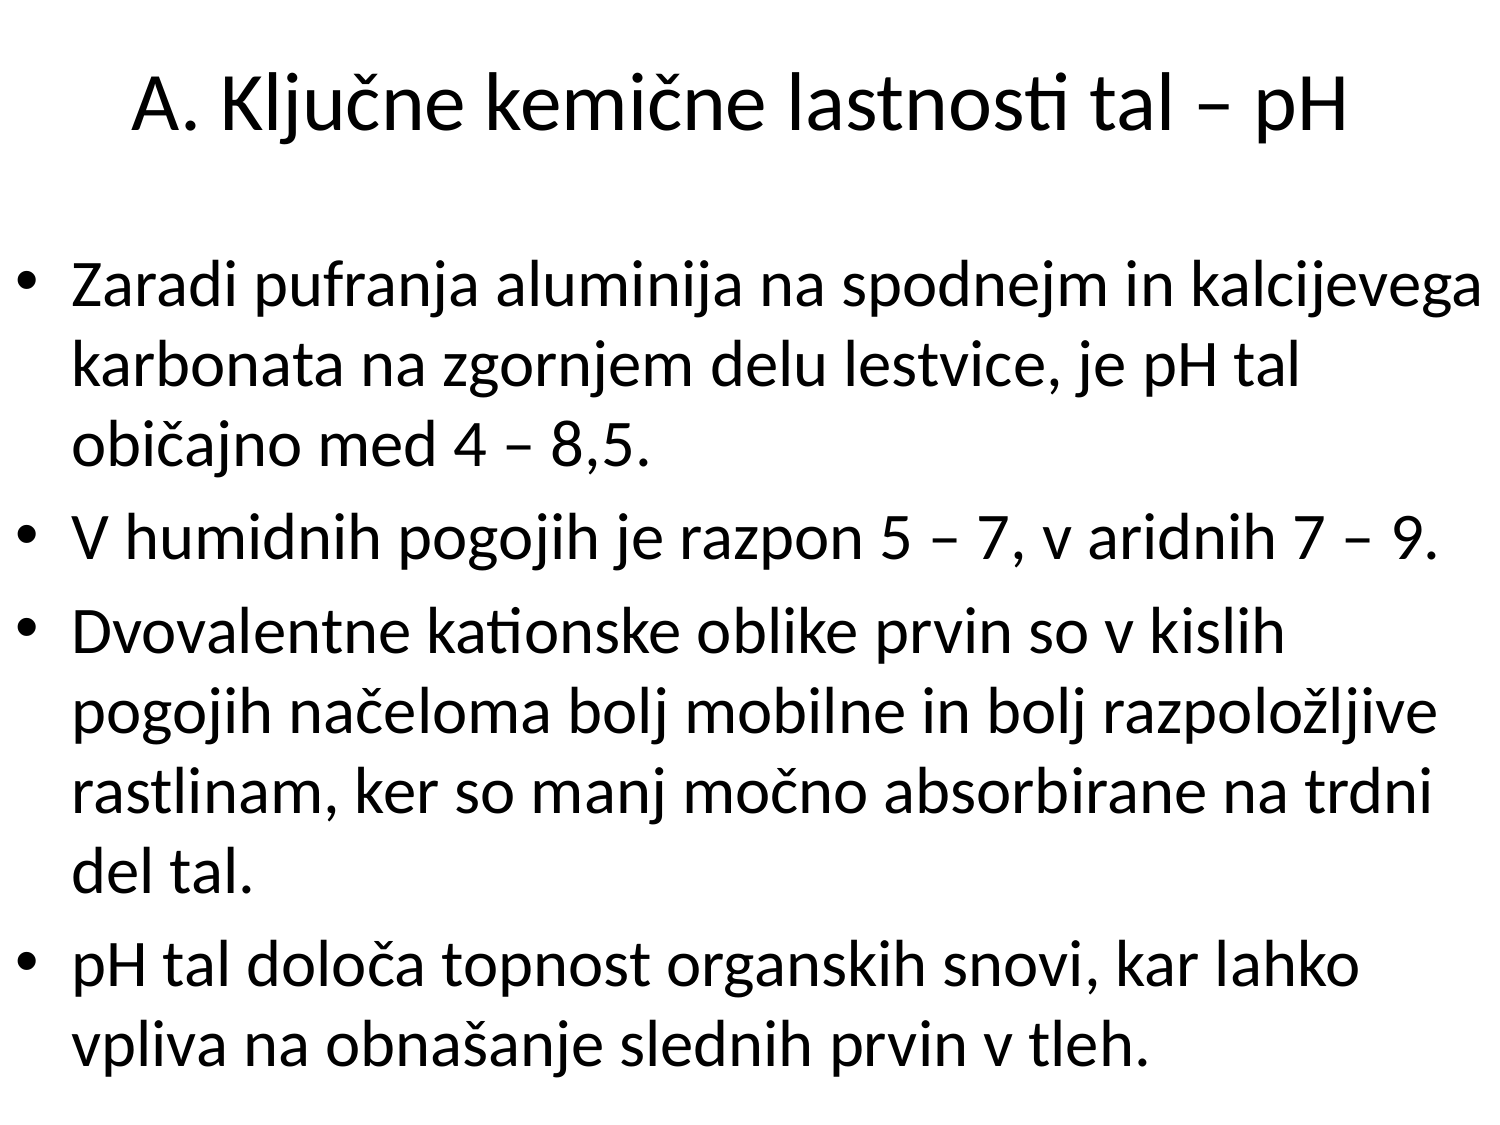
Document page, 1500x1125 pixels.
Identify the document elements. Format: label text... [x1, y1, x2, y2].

title A. Ključne kemične lastnosti tal – pH [76, 0, 1427, 188]
list Zaradi pufranja aluminija na spodnejm in kalcijevega karbonata na zgornjem delu lestvice, je pH tal običajno med 4 – 8,5. V humidnih pogojih je razpon 5 – 7, v aridnih 7 – 9. Dvovalentne kationske oblike prvin so v kislih pogojih načeloma bolj mobilne in bolj razpoložljive rastlinam, ker so manj močno absorbirane na trdni del tal. pH tal določa topnost organskih snovi, kar lahko vpliva na obnašanje slednih prvin v tleh. [0, 231, 1500, 1125]
